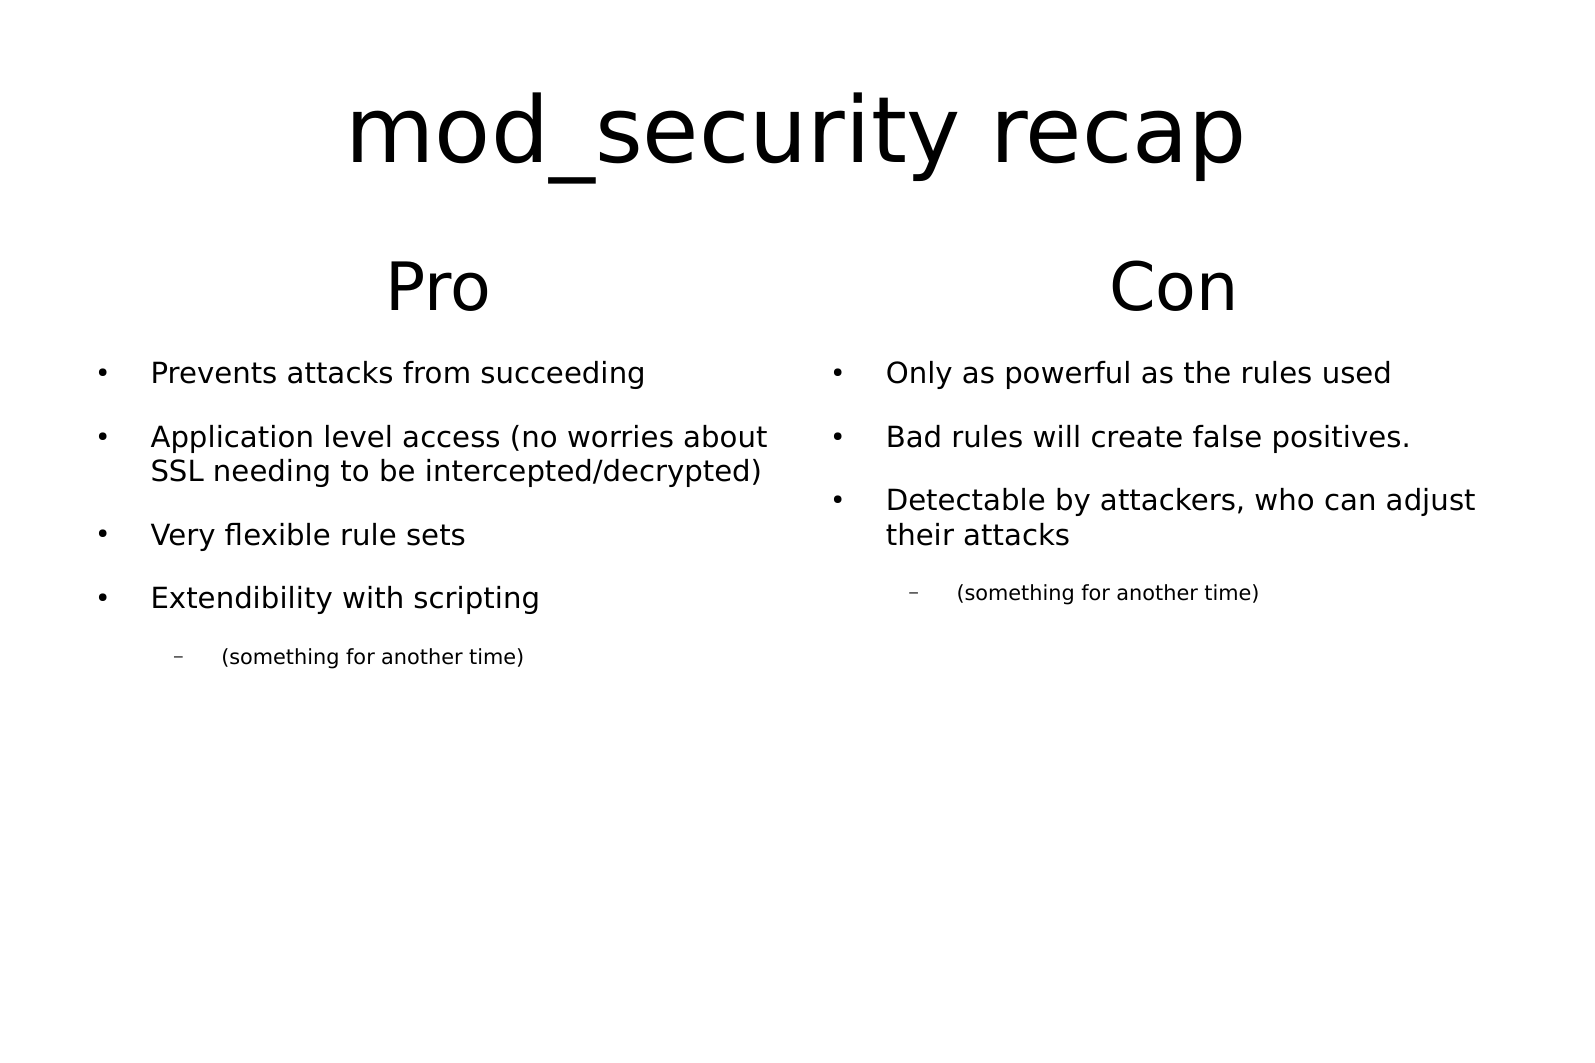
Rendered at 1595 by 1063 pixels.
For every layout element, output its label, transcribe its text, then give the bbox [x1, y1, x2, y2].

title mod_security recap [79, 49, 1515, 213]
list Pro Prevents attacks from succeeding Application level access (no worries about SSL needing to be intercepted/decrypted) Very flexible rule sets Extendibility with scripting (something for another time) [79, 248, 780, 951]
list Con Only as powerful as the rules used Bad rules will create false positives. Detectable by attackers, who can adjust their attacks (something for another time) [814, 248, 1516, 951]
